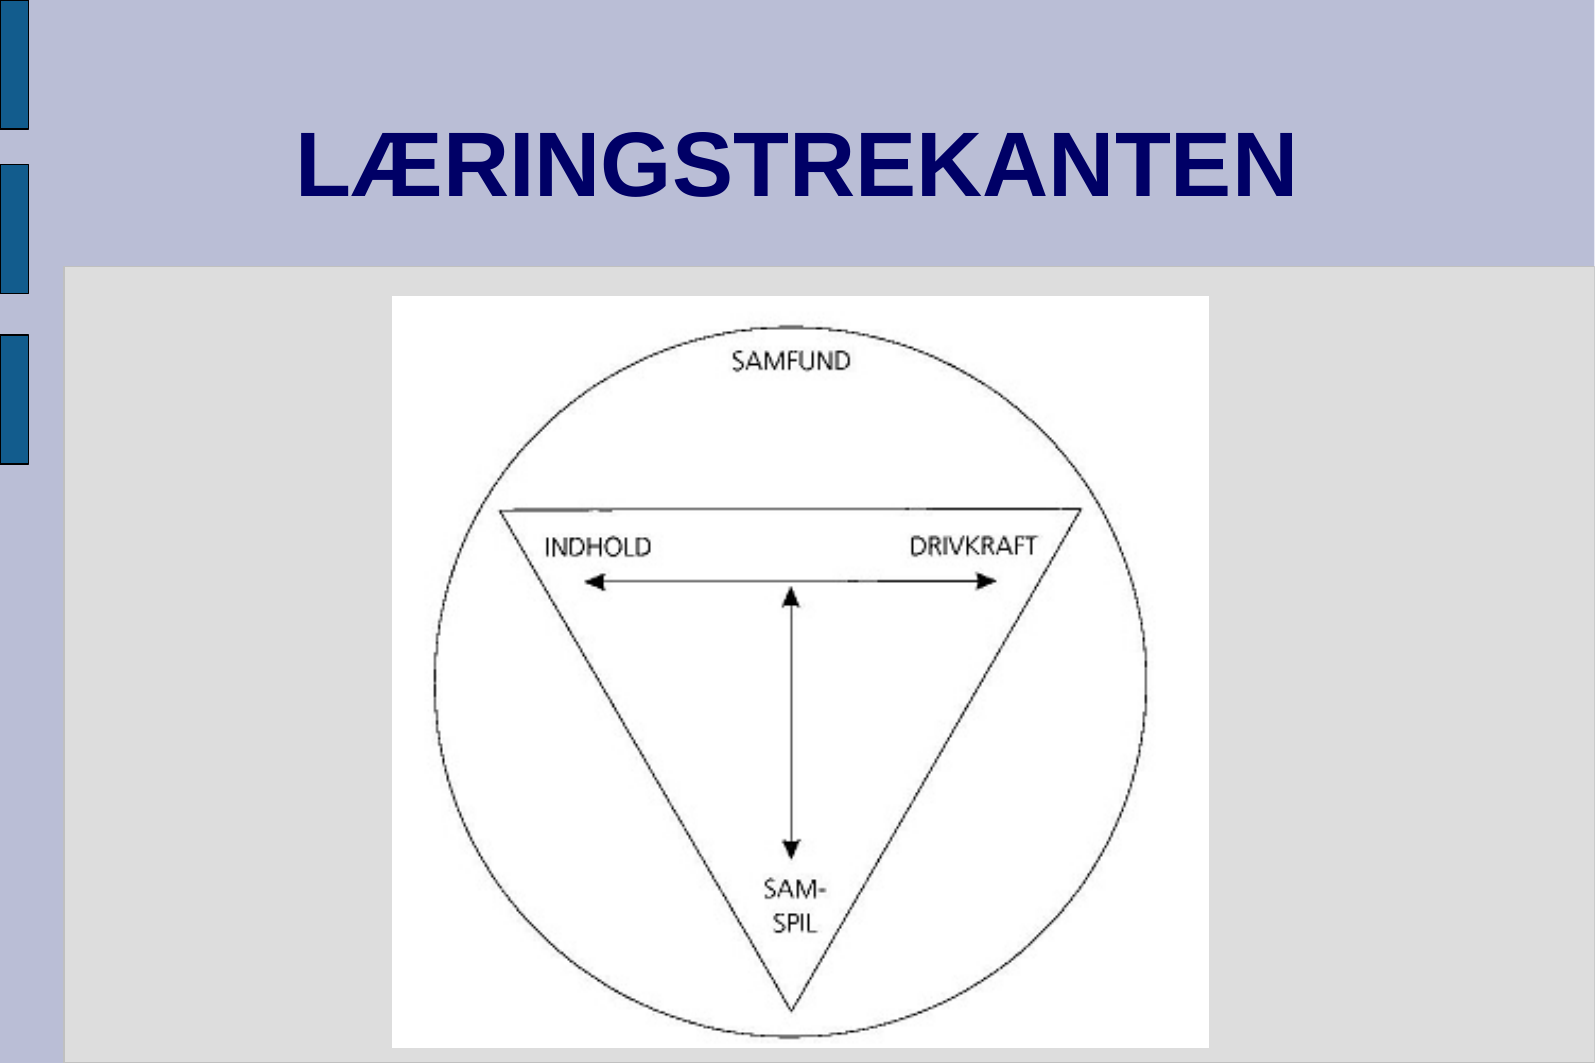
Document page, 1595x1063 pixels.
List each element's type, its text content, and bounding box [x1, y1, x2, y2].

title LÆRINGSTREKANTEN [117, 64, 1479, 269]
picture [392, 296, 1209, 1048]
